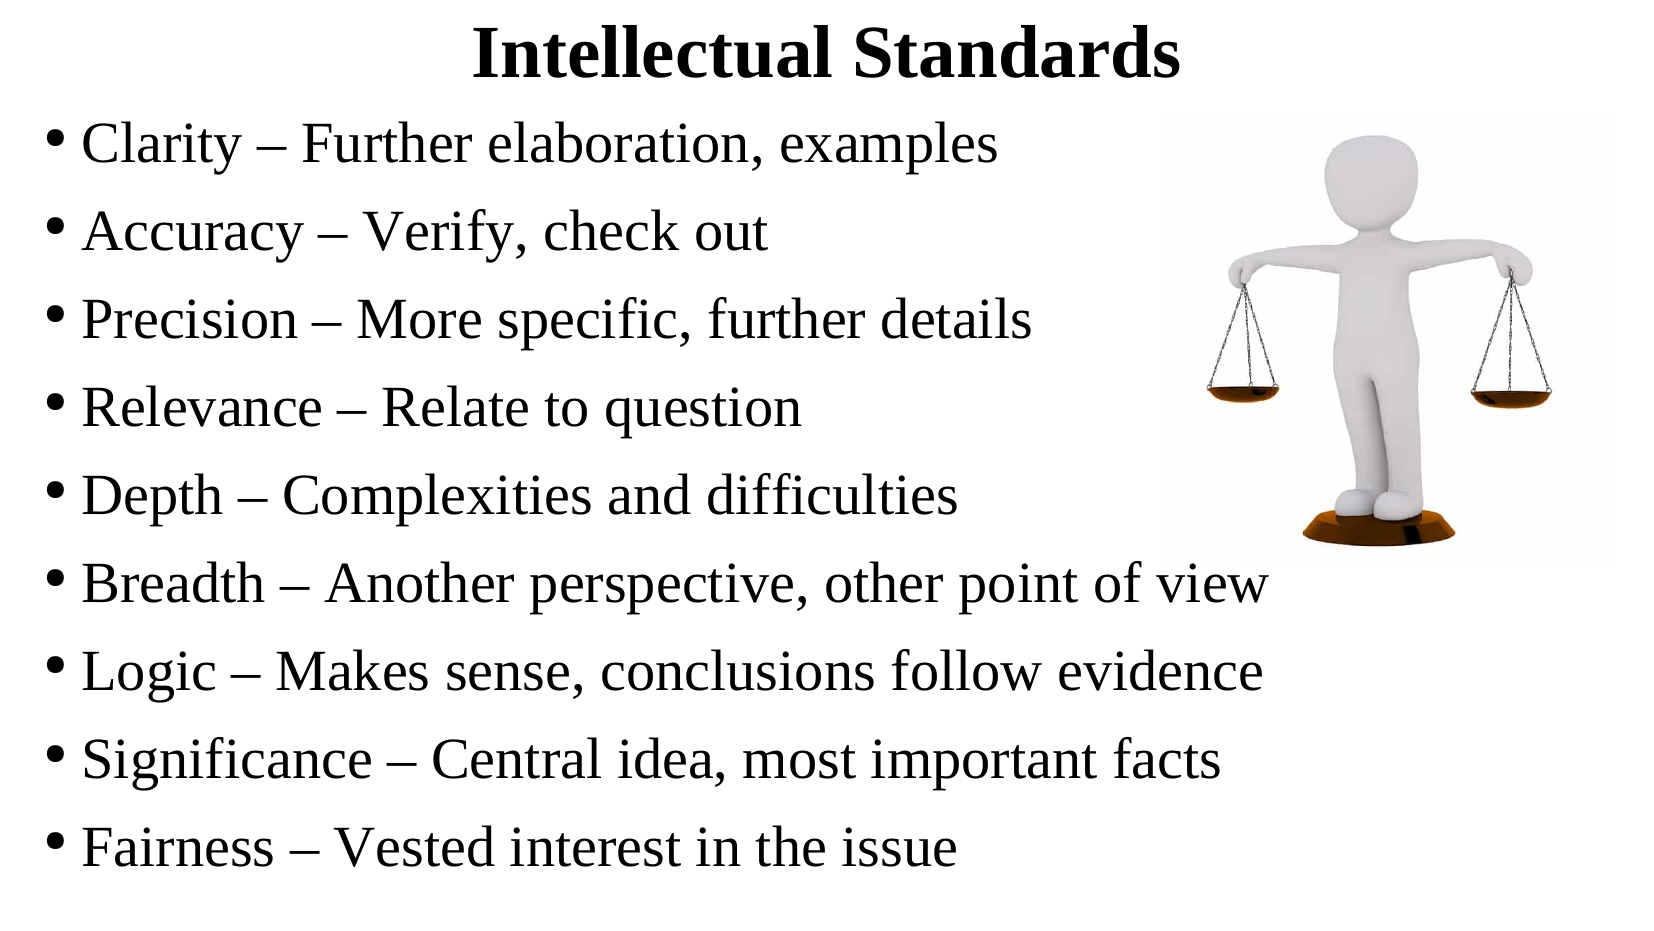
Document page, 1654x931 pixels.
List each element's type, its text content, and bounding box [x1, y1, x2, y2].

text_box Clarity – Further elaboration, examples Accuracy – Verify, check out Precision – More specific, further details Relevance – Relate to question Depth – Complexities and difficulties Breadth – Another perspective, other point of view Logic – Makes sense, conclusions follow evidence Significance – Central idea, most important facts Fairness – Vested interest in the issue [29, 96, 1313, 889]
picture [1162, 112, 1613, 563]
title Intellectual Standards [0, 0, 1654, 106]
